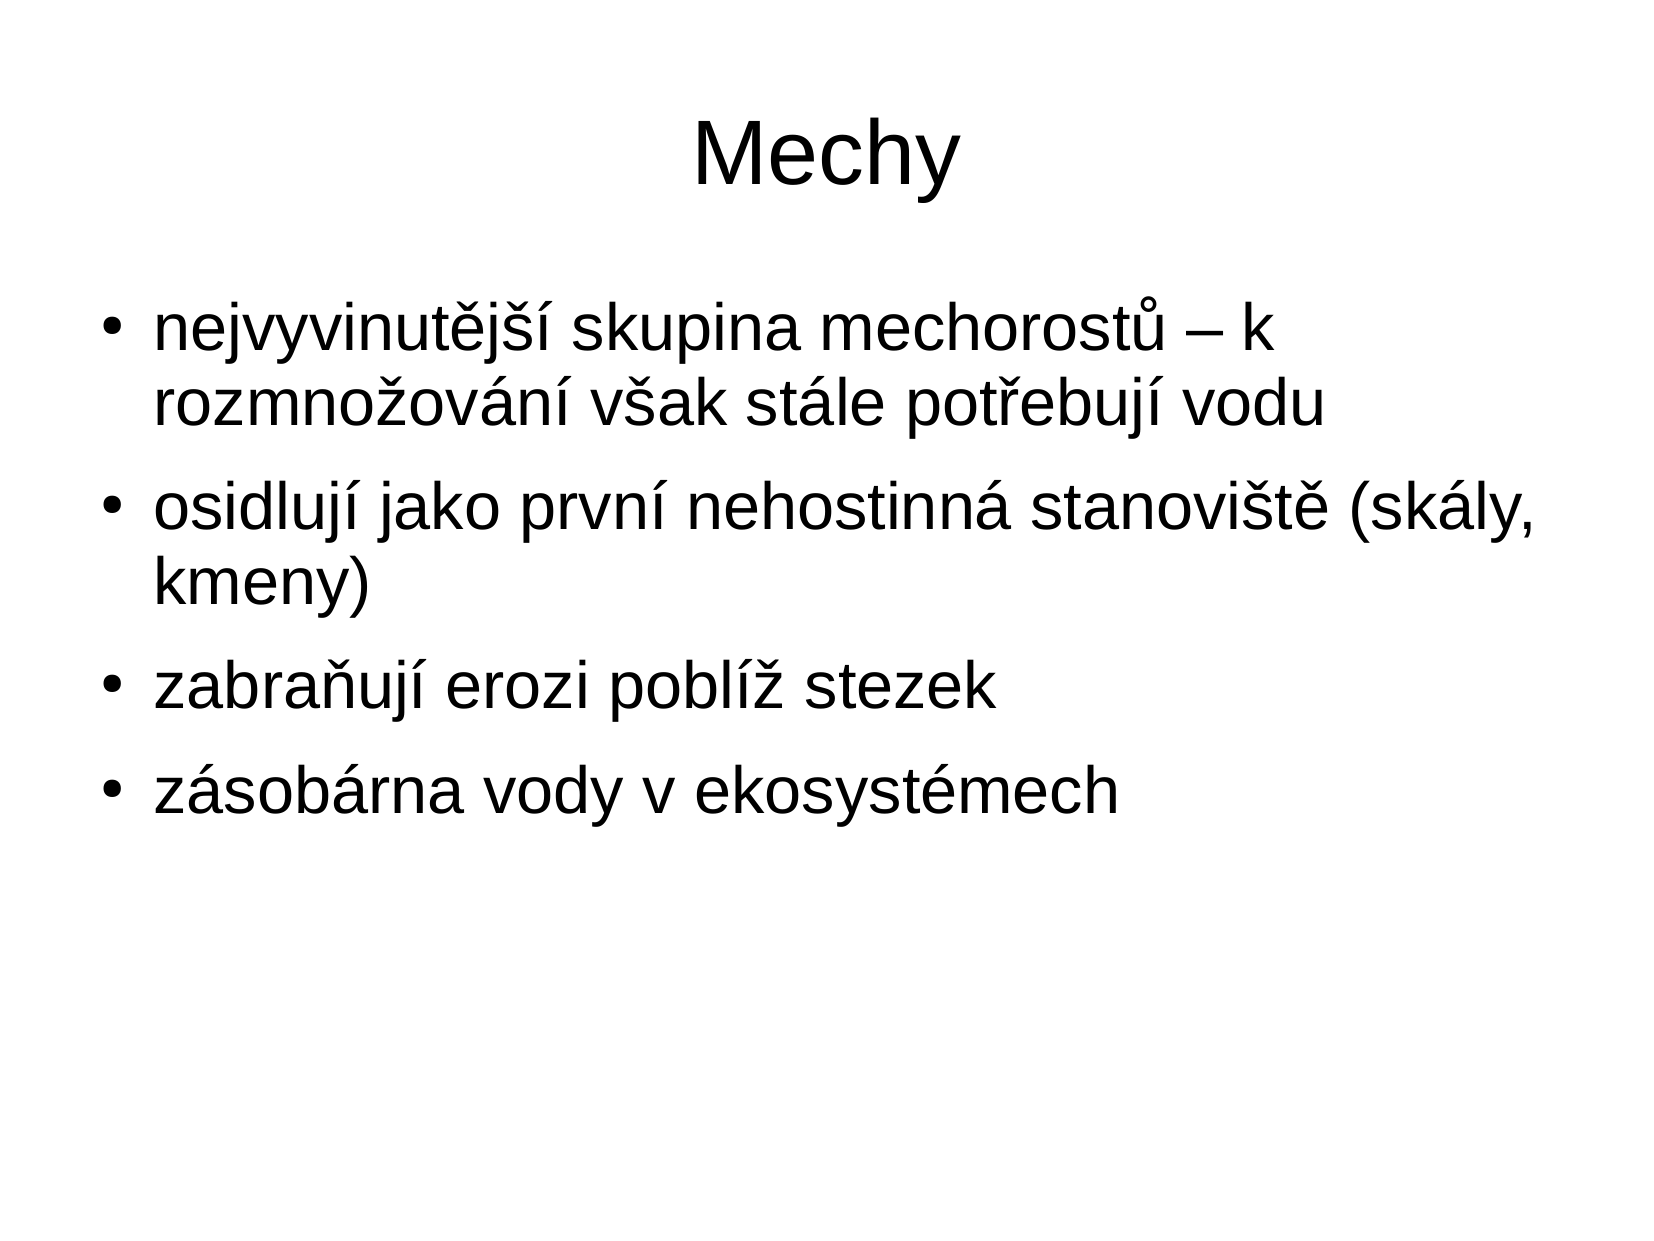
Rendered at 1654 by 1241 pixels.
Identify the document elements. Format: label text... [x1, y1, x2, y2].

title Mechy [82, 49, 1571, 257]
list nejvyvinutější skupina mechorostů – k rozmnožování však stále potřebují vodu osidlují jako první nehostinná stanoviště (skály, kmeny) zabraňují erozi poblíž stezek zásobárna vody v ekosystémech [82, 290, 1571, 1010]
